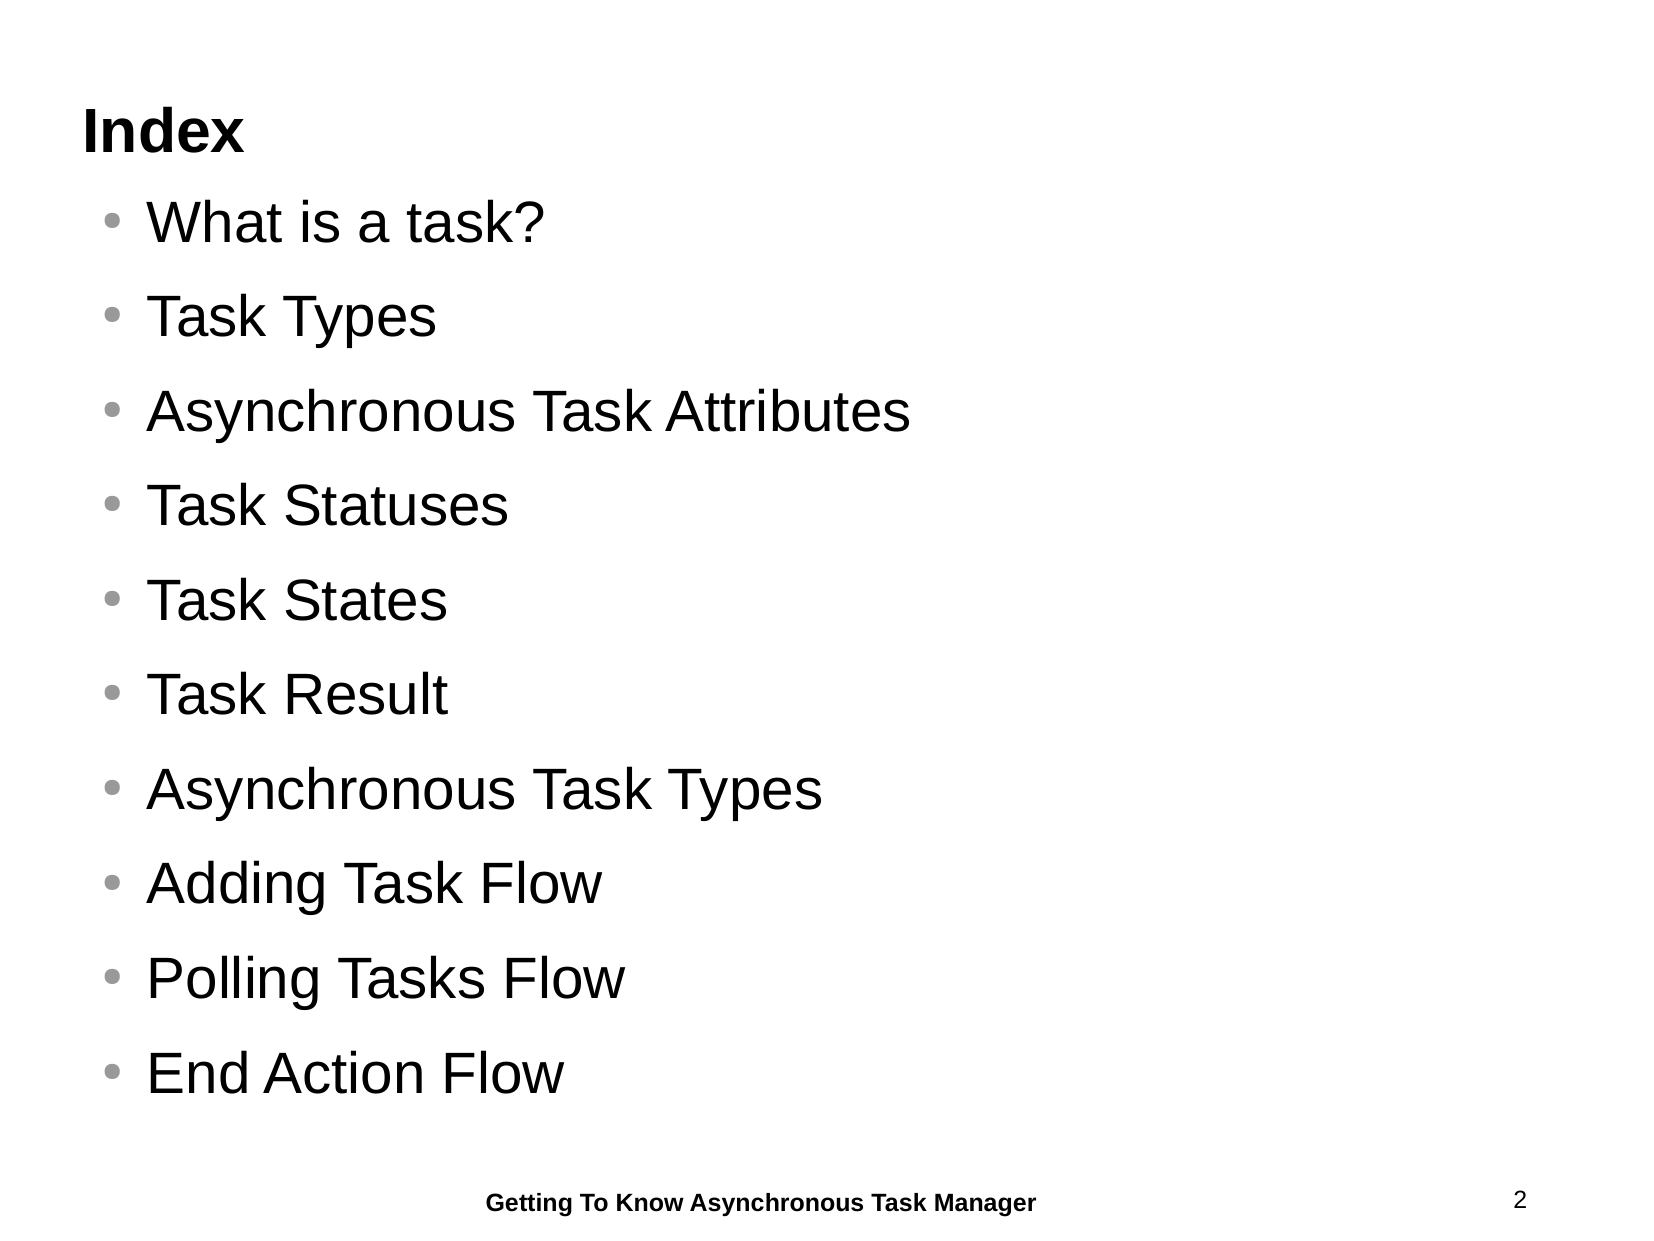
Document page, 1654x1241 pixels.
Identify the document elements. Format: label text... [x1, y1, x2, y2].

title Index [82, 37, 1303, 226]
list What is a task? Task Types Asynchronous Task Attributes Task Statuses Task States Task Result Asynchronous Task Types Adding Task Flow Polling Tasks Flow End Action Flow [86, 189, 1576, 1106]
